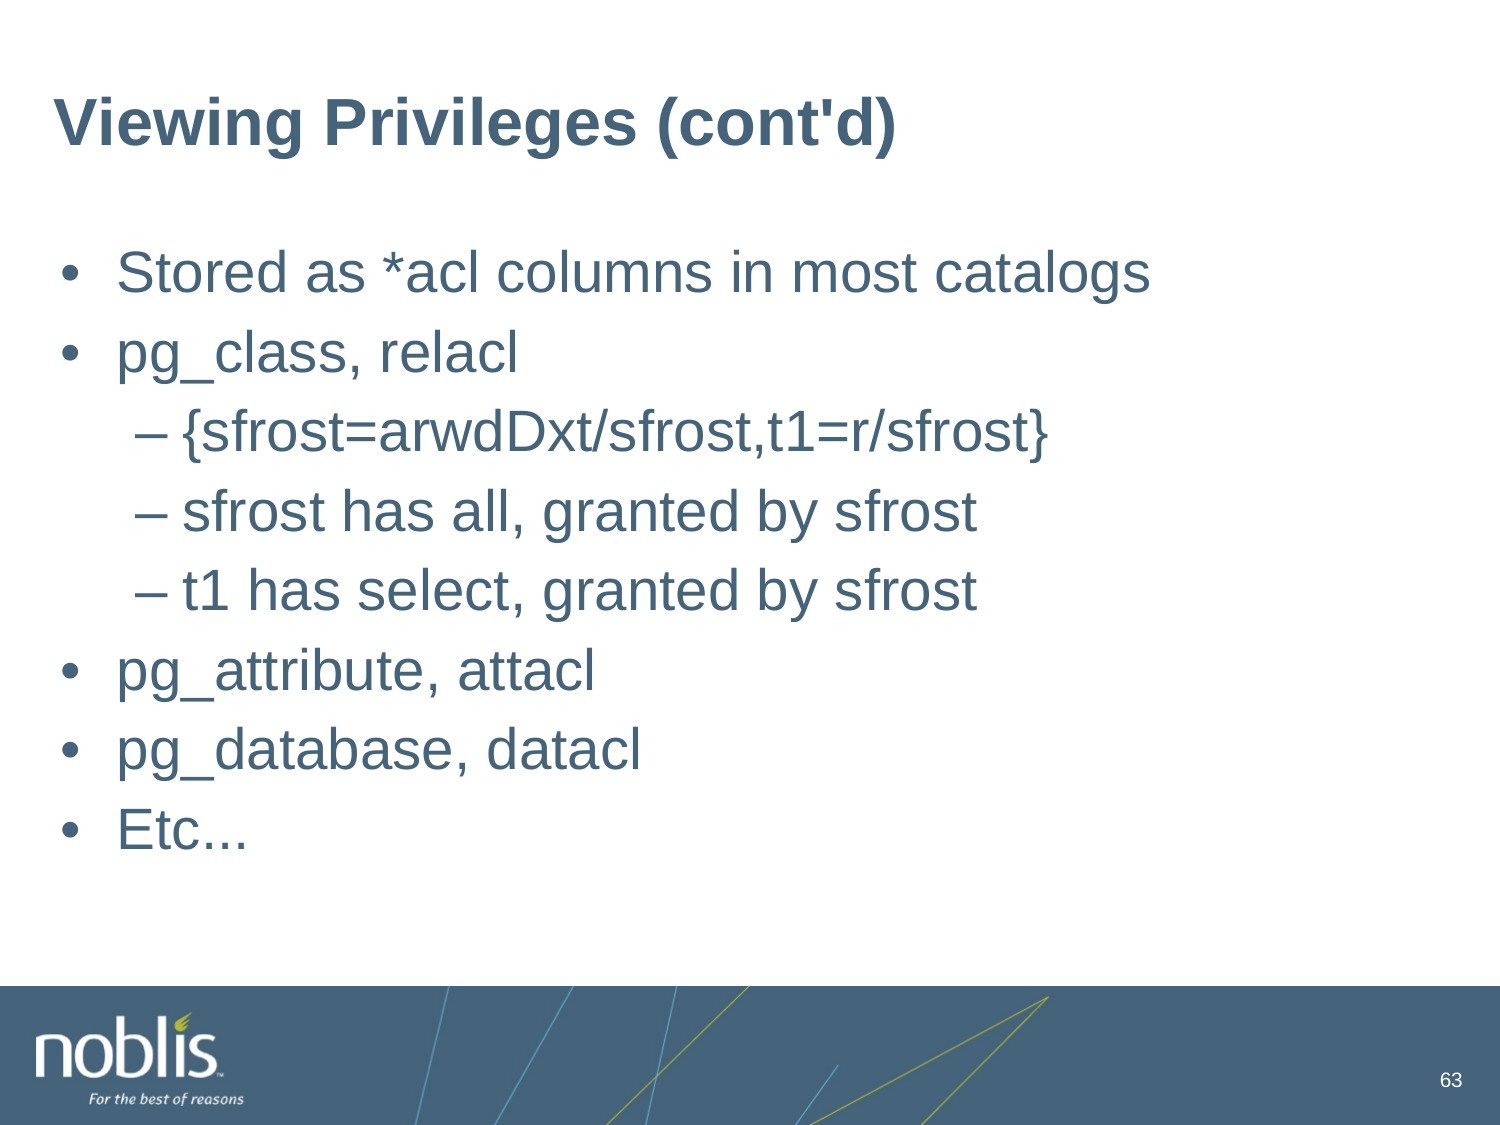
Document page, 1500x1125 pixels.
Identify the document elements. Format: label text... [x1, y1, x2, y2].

title Viewing Privileges (cont'd) [53, 38, 1438, 211]
picture [0, 986, 1500, 1125]
list Stored as *acl columns in most catalogs pg_class, relacl {sfrost=arwdDxt/sfrost,t1=r/sfrost} sfrost has all, granted by sfrost t1 has select, granted by sfrost pg_attribute, attacl pg_database, datacl Etc... [60, 239, 1437, 968]
